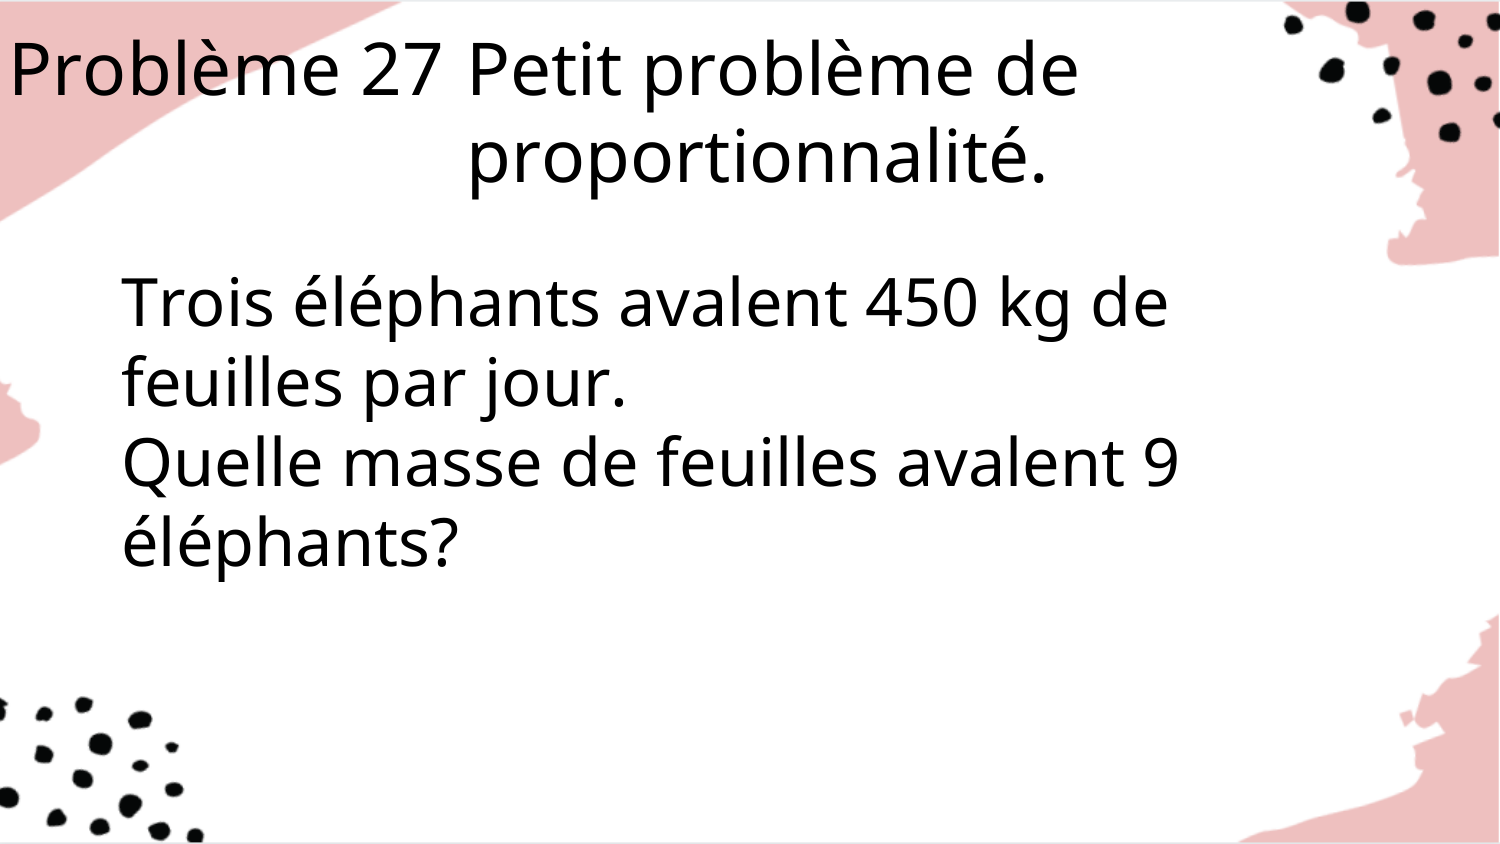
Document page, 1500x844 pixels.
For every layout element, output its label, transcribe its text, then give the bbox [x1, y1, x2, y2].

text_box Problème 27 [0, 7, 691, 127]
picture [0, 0, 1500, 844]
text_box Petit problème de proportionnalité. [691, 7, 1148, 127]
text_box Trois éléphants avalent 450 kg de feuilles par jour. Quelle masse de feuilles avalent 9 éléphants? [106, 245, 1381, 599]
